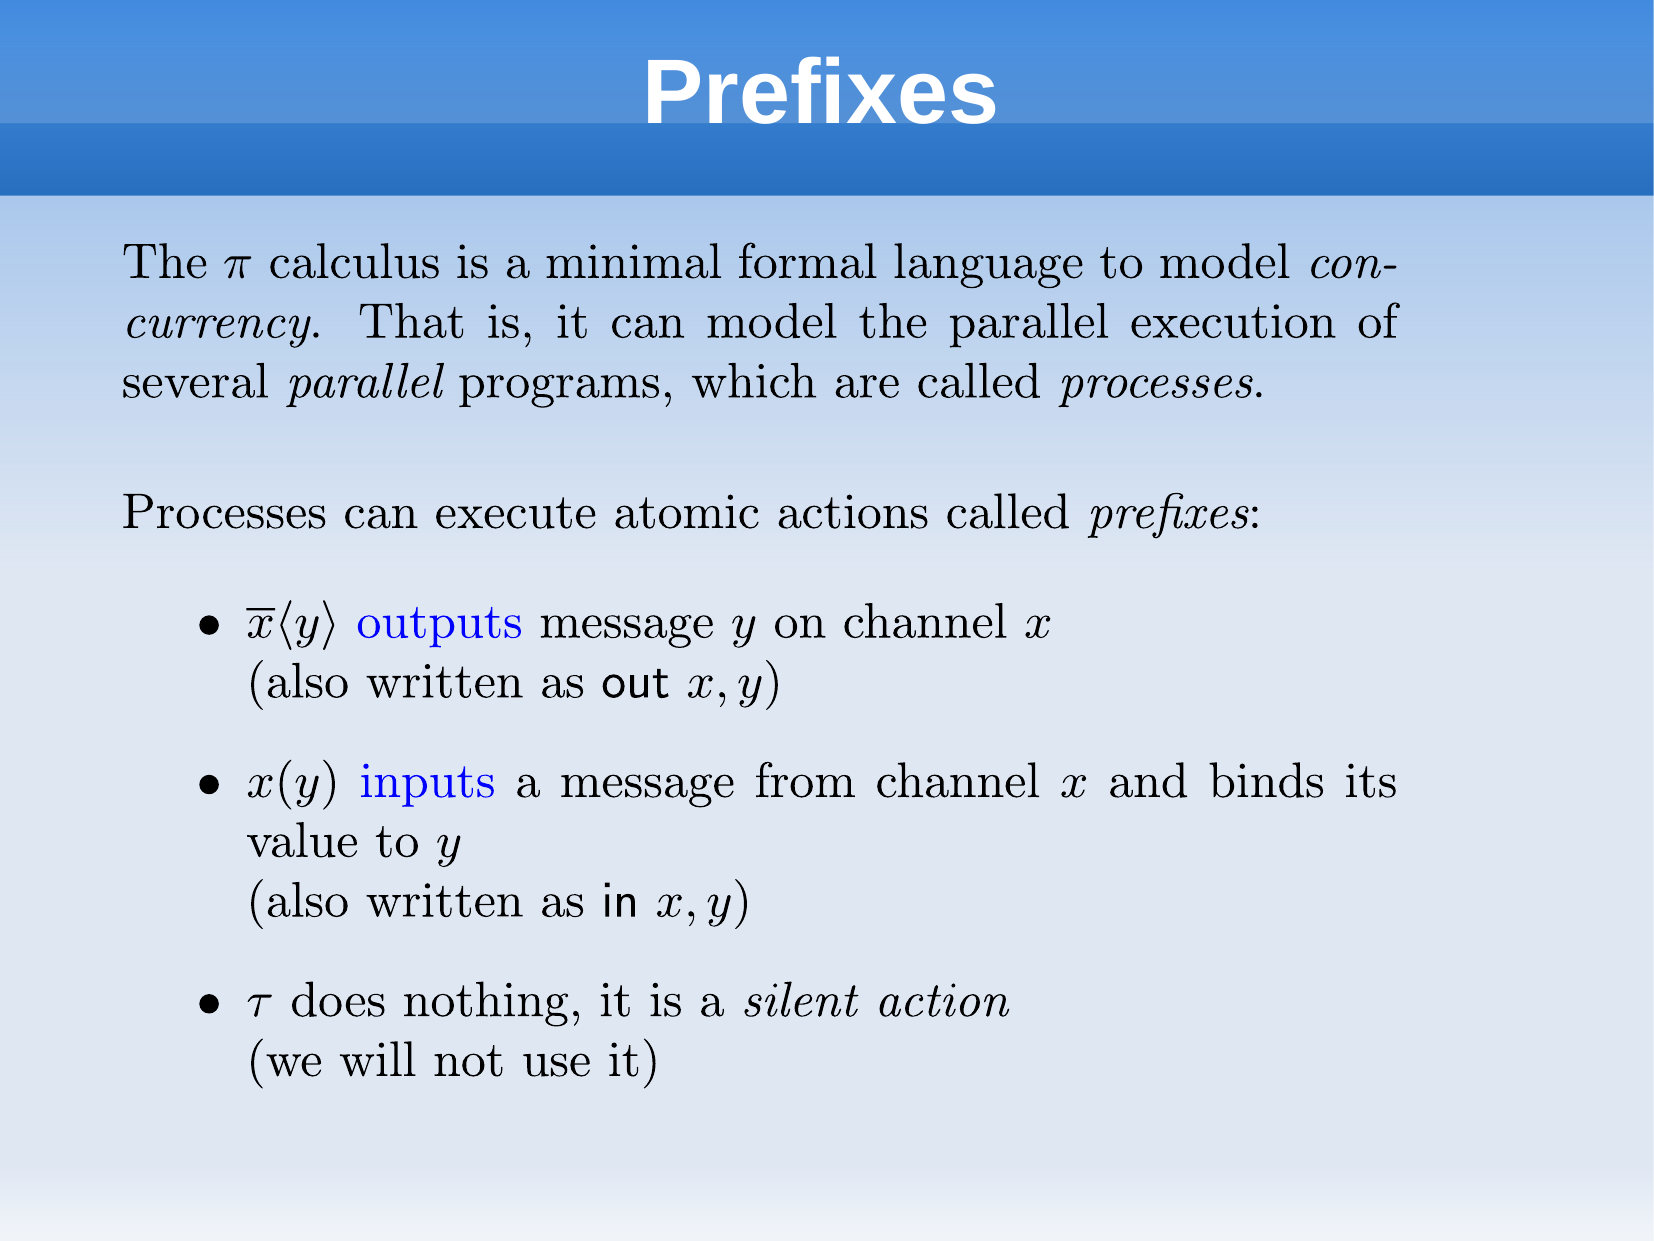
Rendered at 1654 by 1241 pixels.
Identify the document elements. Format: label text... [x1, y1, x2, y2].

picture [0, 0, 1654, 1241]
title Prefixes [76, 0, 1565, 188]
text_box [121, 242, 1402, 1089]
